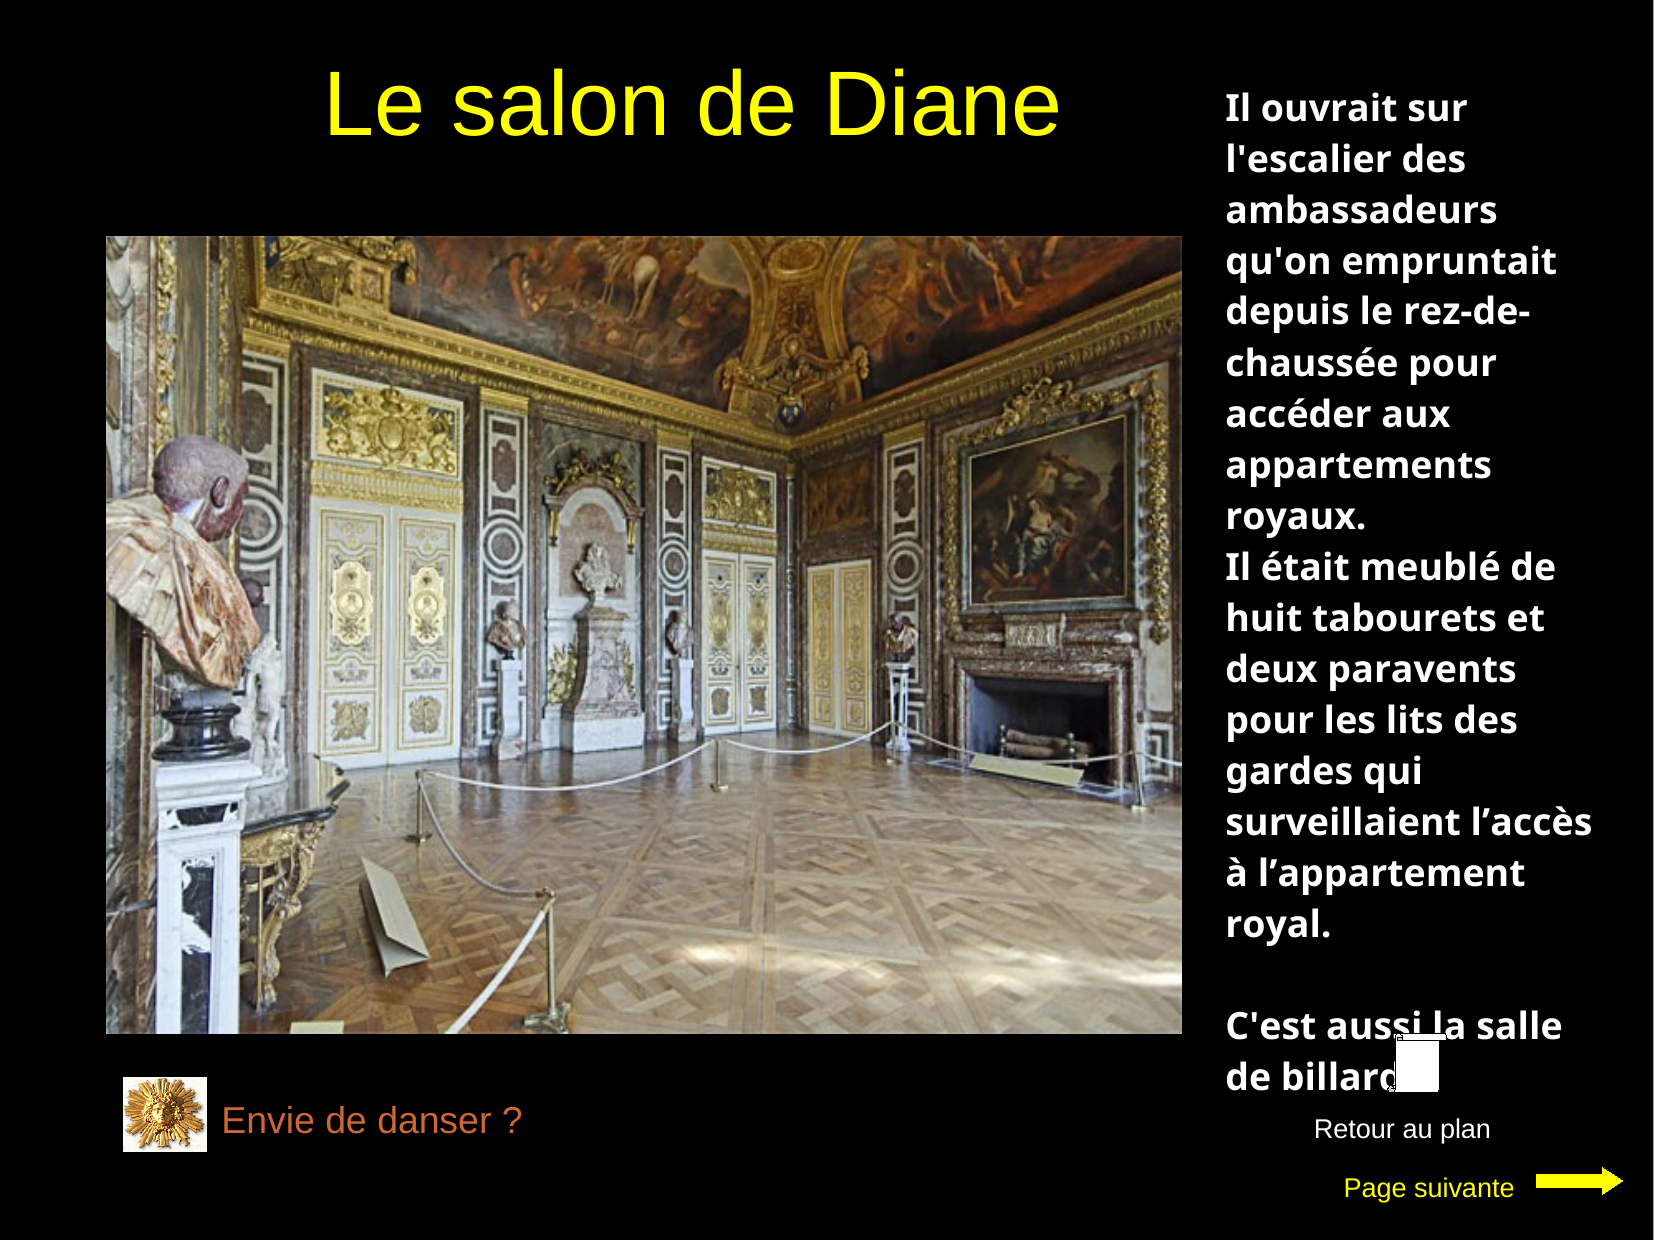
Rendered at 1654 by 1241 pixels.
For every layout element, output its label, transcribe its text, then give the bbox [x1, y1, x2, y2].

picture [123, 1077, 207, 1152]
title Le salon de Diane [147, 0, 1241, 208]
text_box Page suivante [1328, 1165, 1536, 1211]
text_box Envie de danser ? [207, 1092, 798, 1150]
text_box [1536, 1165, 1625, 1196]
picture [106, 236, 1182, 1034]
text_box Retour au plan [1299, 1106, 1595, 1152]
text_box Il ouvrait sur l'escalier des ambassadeurs qu'on empruntait depuis le rez-de-chaussée pour accéder aux appartements royaux. Il était meublé de huit tabourets et deux paravents pour les lits des gardes qui surveillaient l’accès à l’appartement royal. C'est aussi la salle de billard [1210, 73, 1625, 1034]
text_box [1387, 1033, 1447, 1093]
